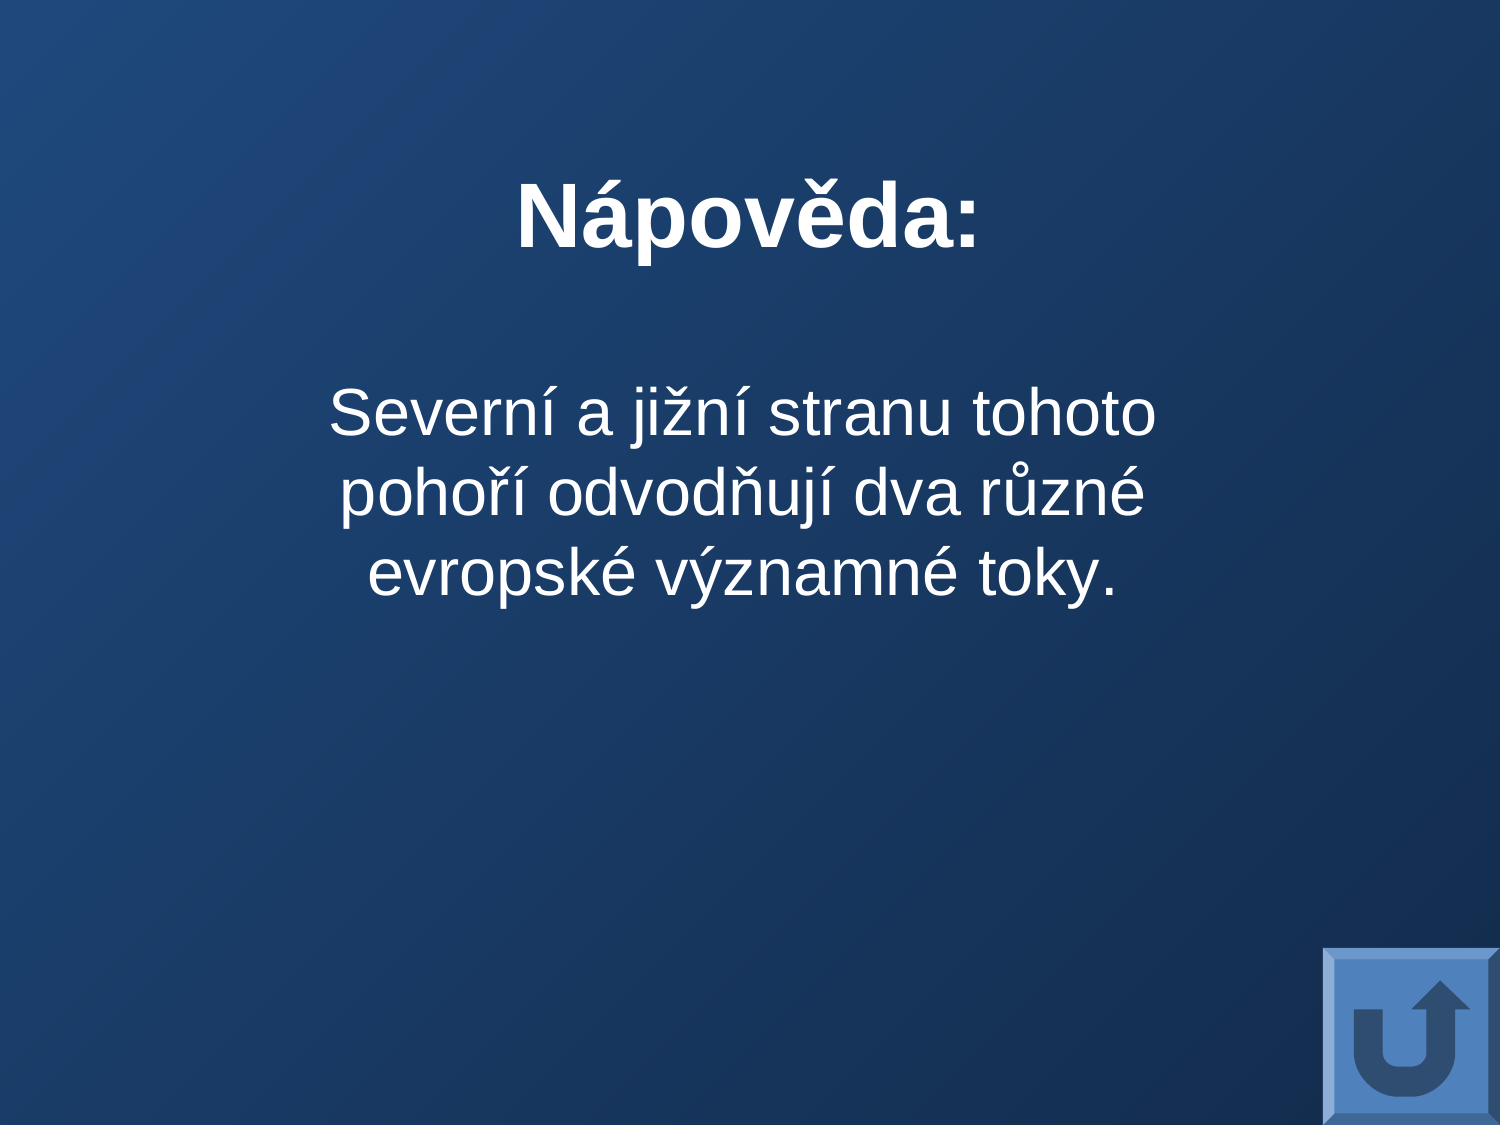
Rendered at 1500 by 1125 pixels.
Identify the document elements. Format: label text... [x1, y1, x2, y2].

text_box Severní a jižní stranu tohoto pohoří odvodňují dva různé evropské významné toky. [218, 361, 1269, 650]
text_box [1324, 947, 1500, 1125]
title Nápověda: [112, 90, 1388, 332]
